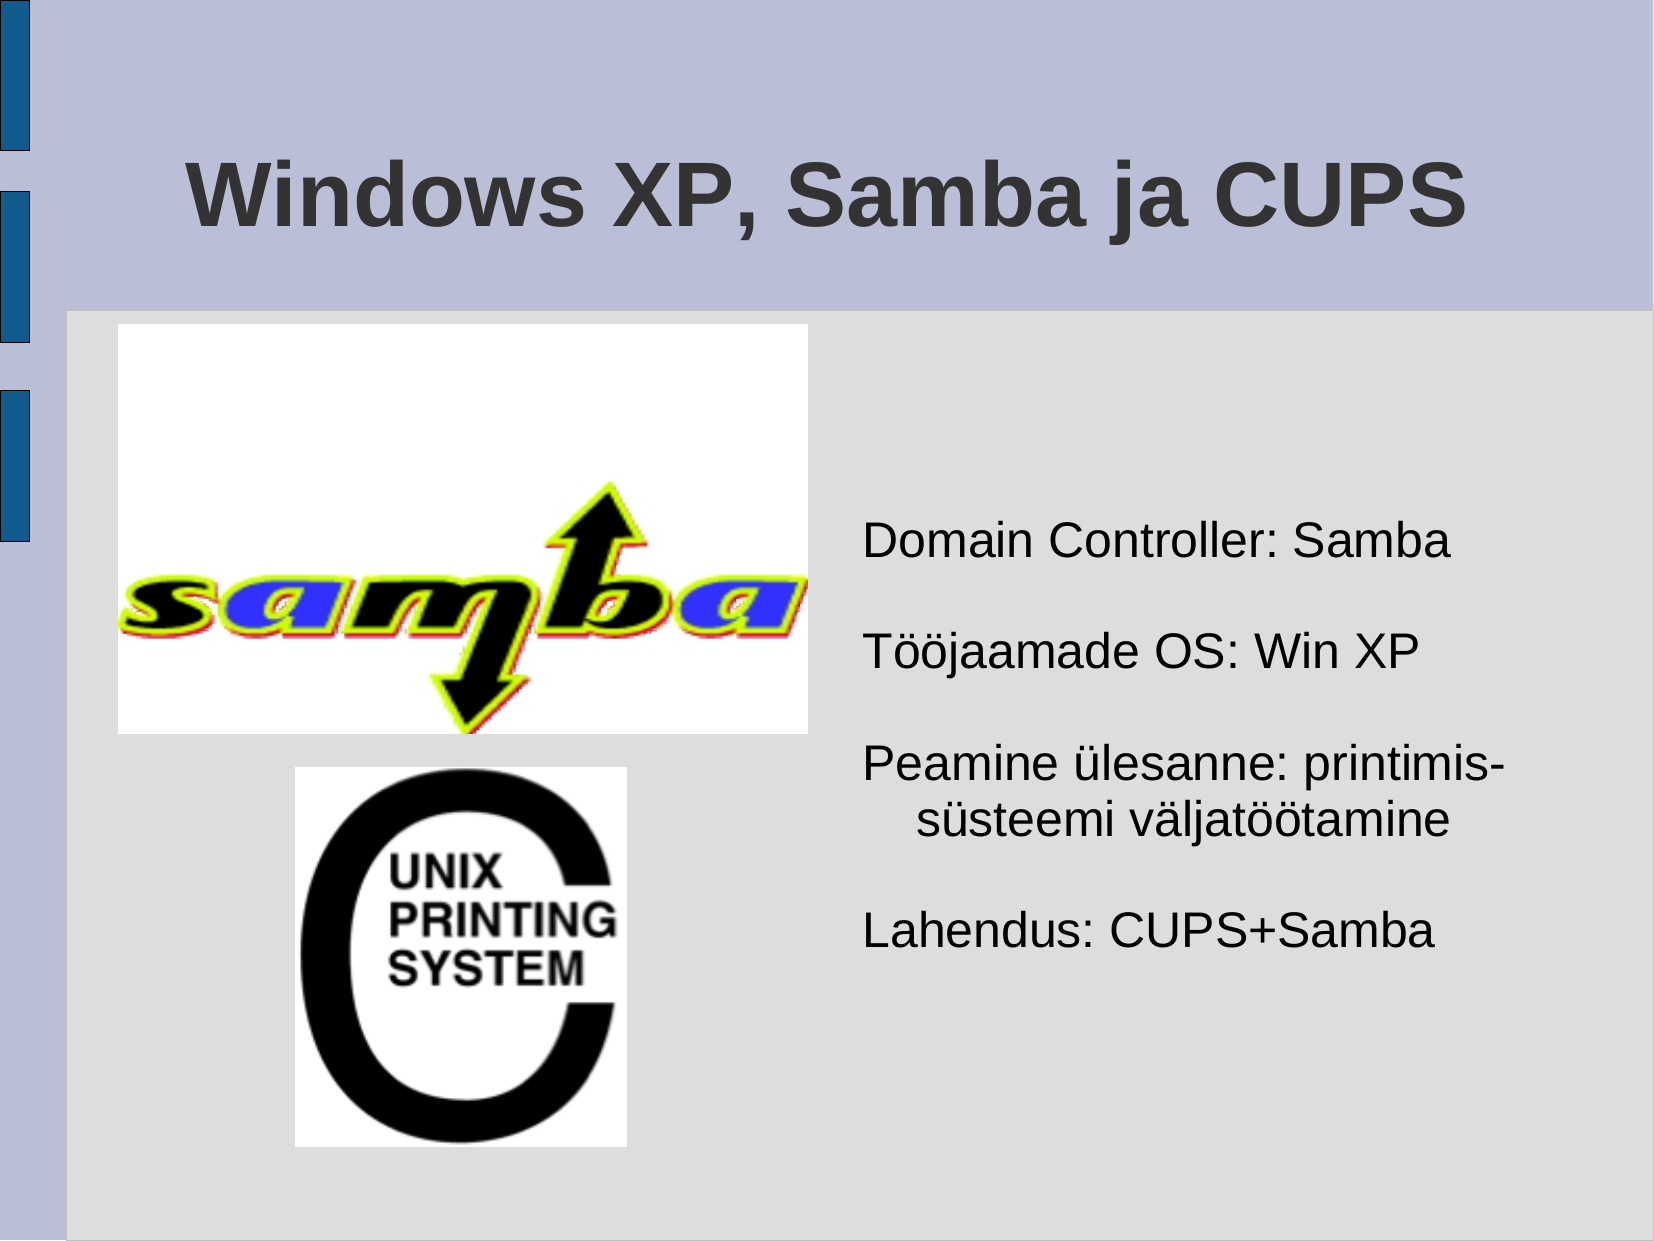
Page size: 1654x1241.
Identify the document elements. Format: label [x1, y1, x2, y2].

picture [295, 767, 627, 1147]
picture [118, 324, 808, 734]
